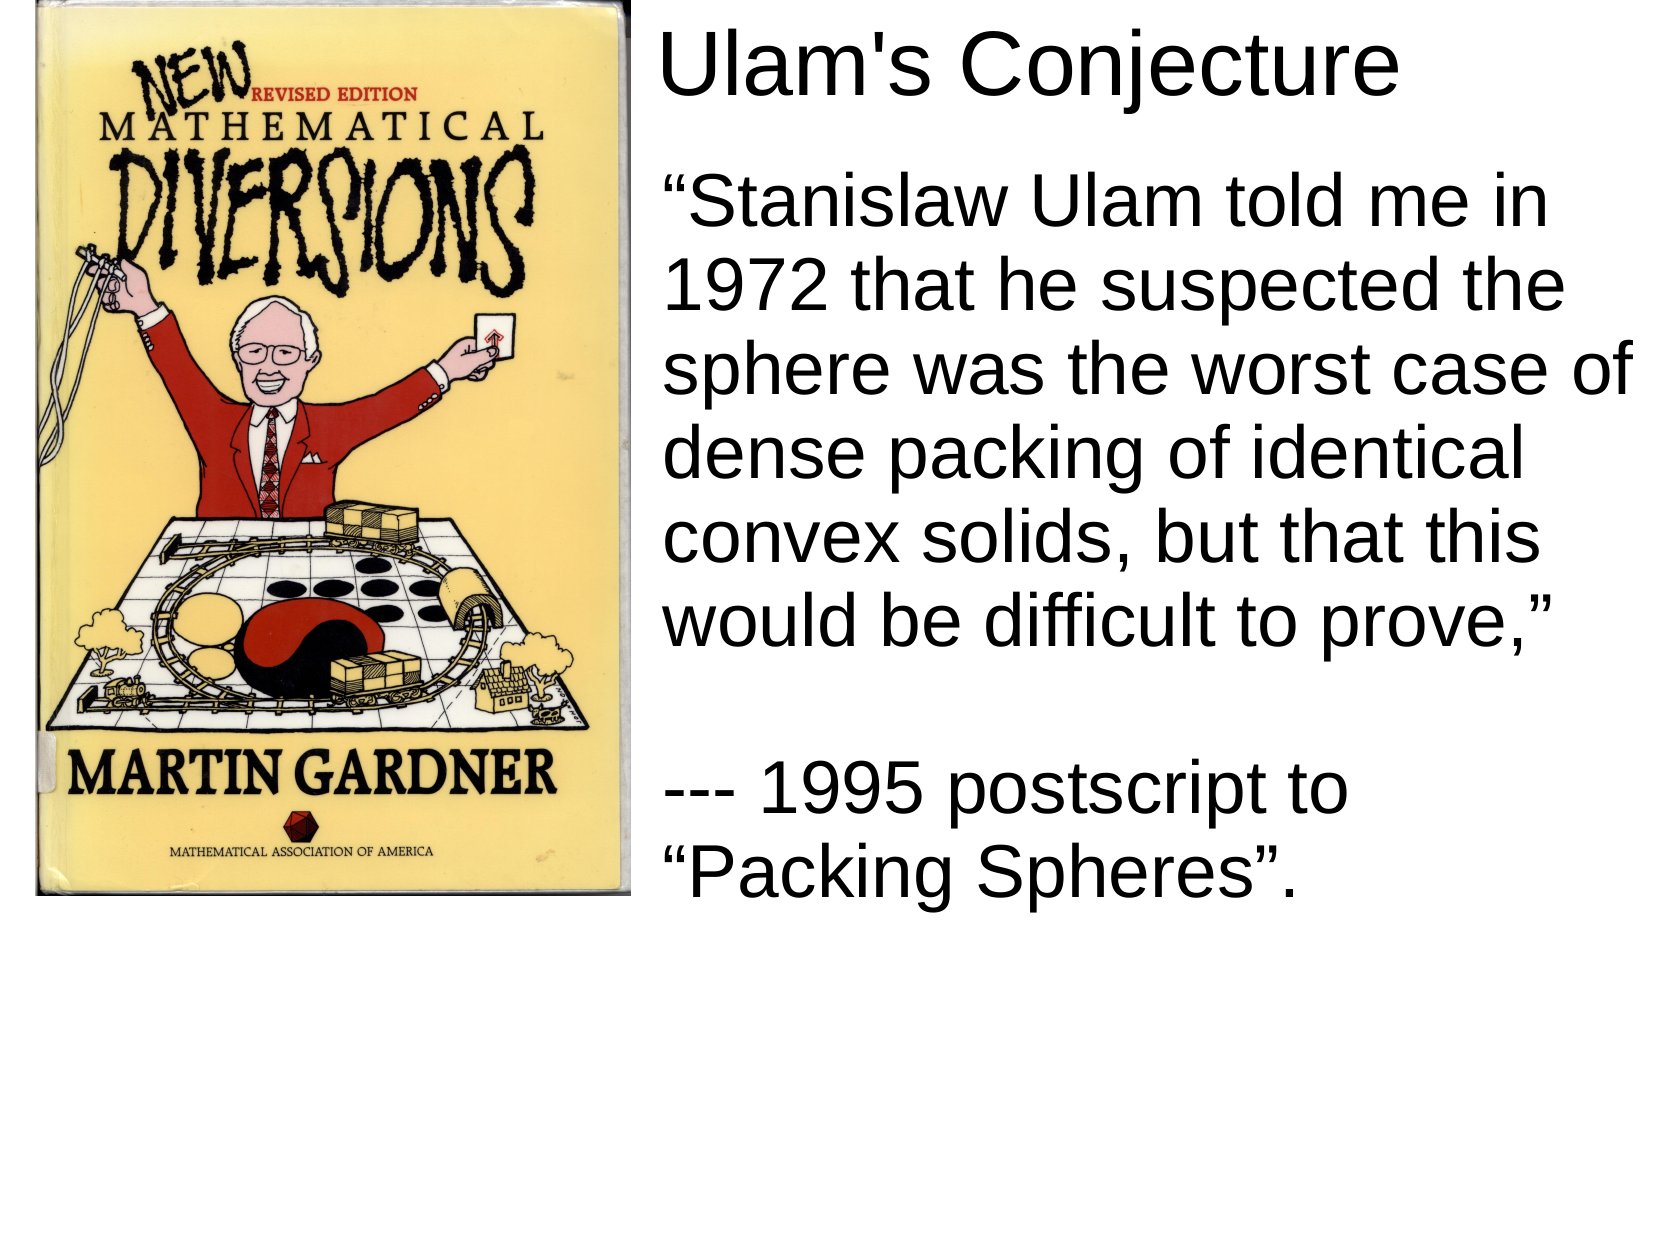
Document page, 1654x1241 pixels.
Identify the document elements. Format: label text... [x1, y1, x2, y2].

text_box “Stanislaw Ulam told me in 1972 that he suspected the sphere was the worst case of dense packing of identical convex solids, but that this would be difficult to prove,” --- 1995 postscript to “Packing Spheres”. [648, 226, 1650, 922]
picture [35, 0, 631, 896]
text_box Ulam's Conjecture [641, 5, 1654, 226]
